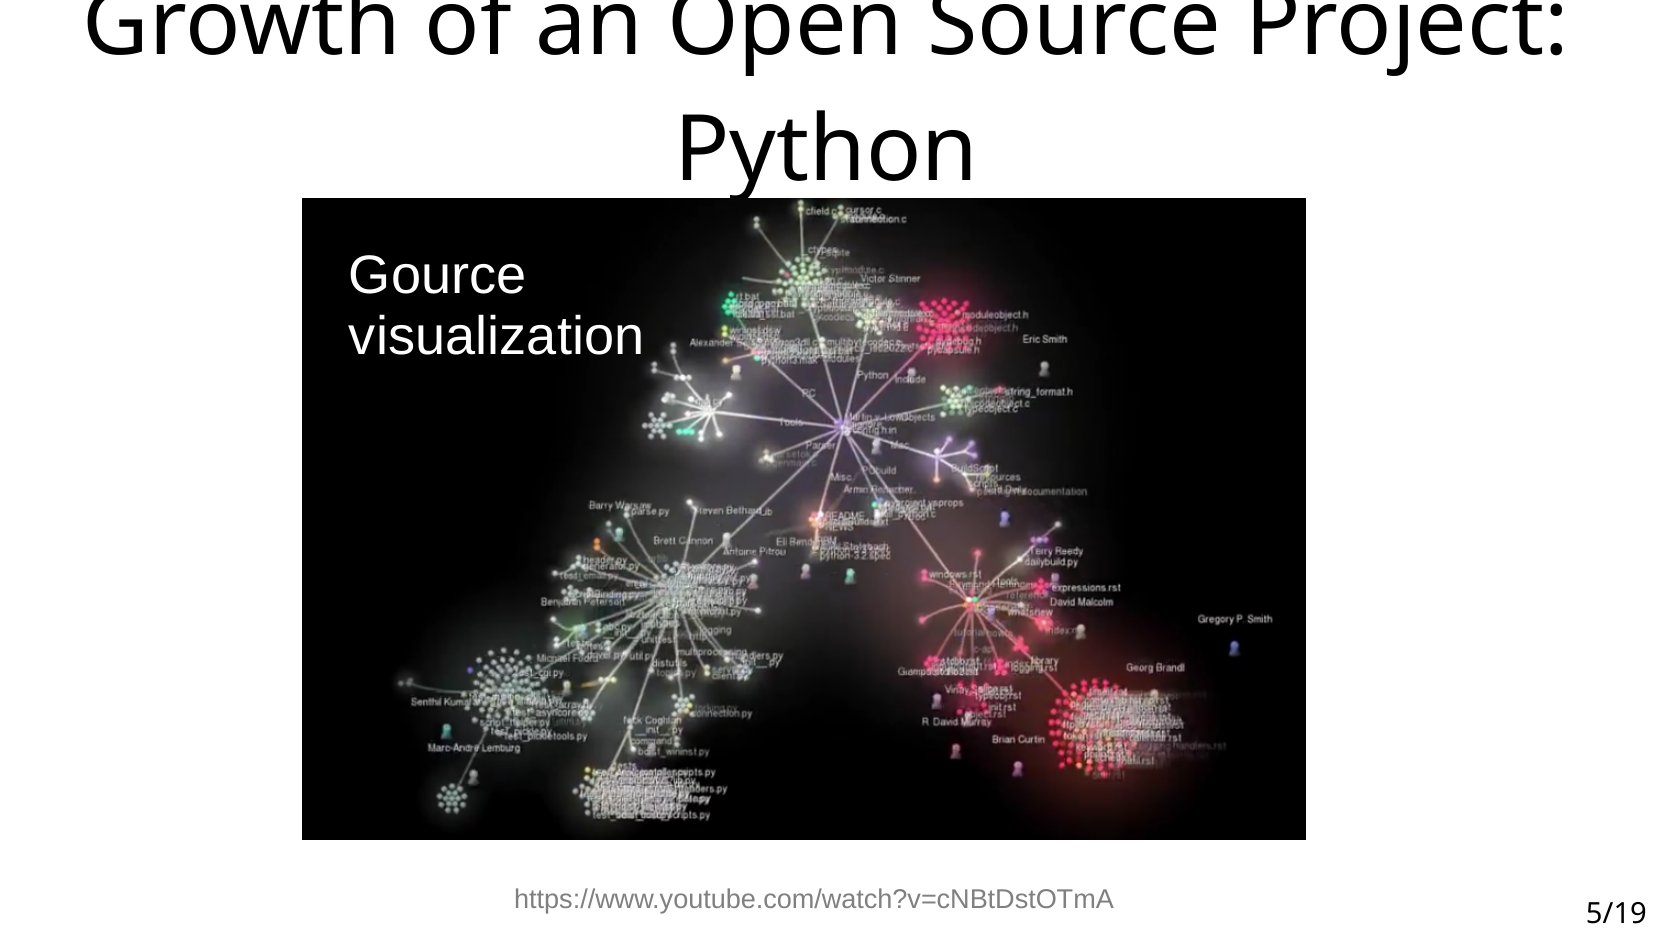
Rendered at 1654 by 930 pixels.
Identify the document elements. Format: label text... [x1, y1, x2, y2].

picture [302, 198, 1306, 841]
text_box Gource visualization [334, 237, 890, 374]
title Growth of an Open Source Project: Python [0, 0, 1653, 181]
text_box https://www.youtube.com/watch?v=cNBtDstOTmA [499, 876, 1152, 922]
